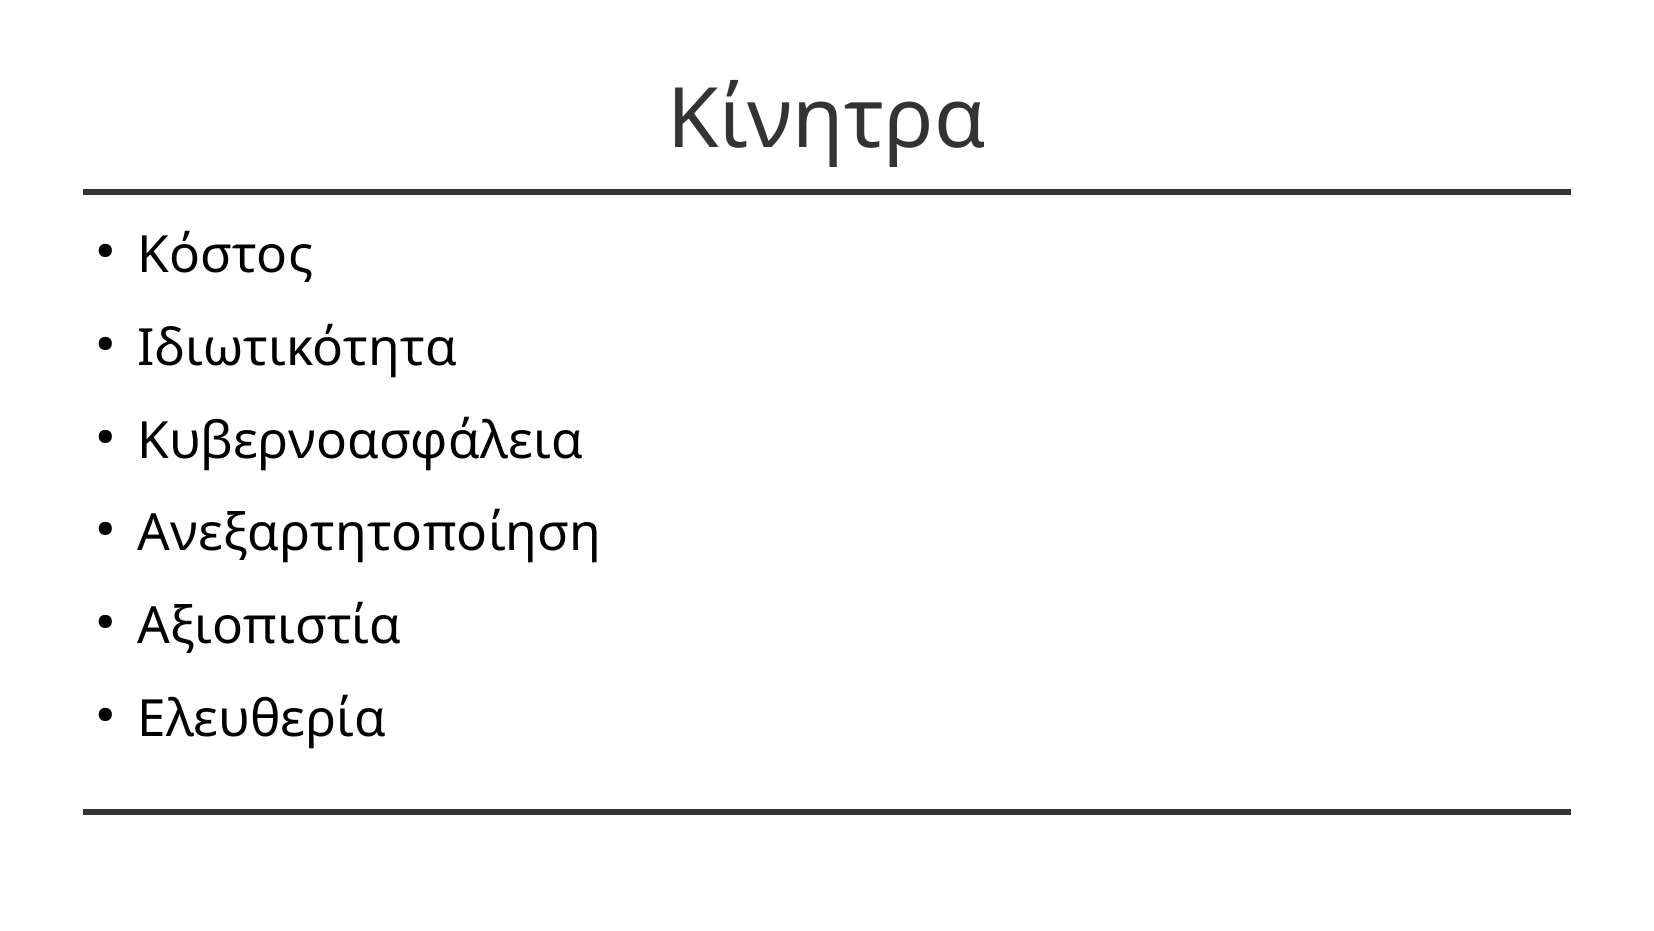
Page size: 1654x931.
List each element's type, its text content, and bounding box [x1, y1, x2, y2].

list Κόστος Ιδιωτικότητα Κυβερνοασφάλεια Ανεξαρτητοποίηση Αξιοπιστία Ελευθερία [82, 217, 1571, 758]
title Κίνητρα [82, 37, 1571, 189]
